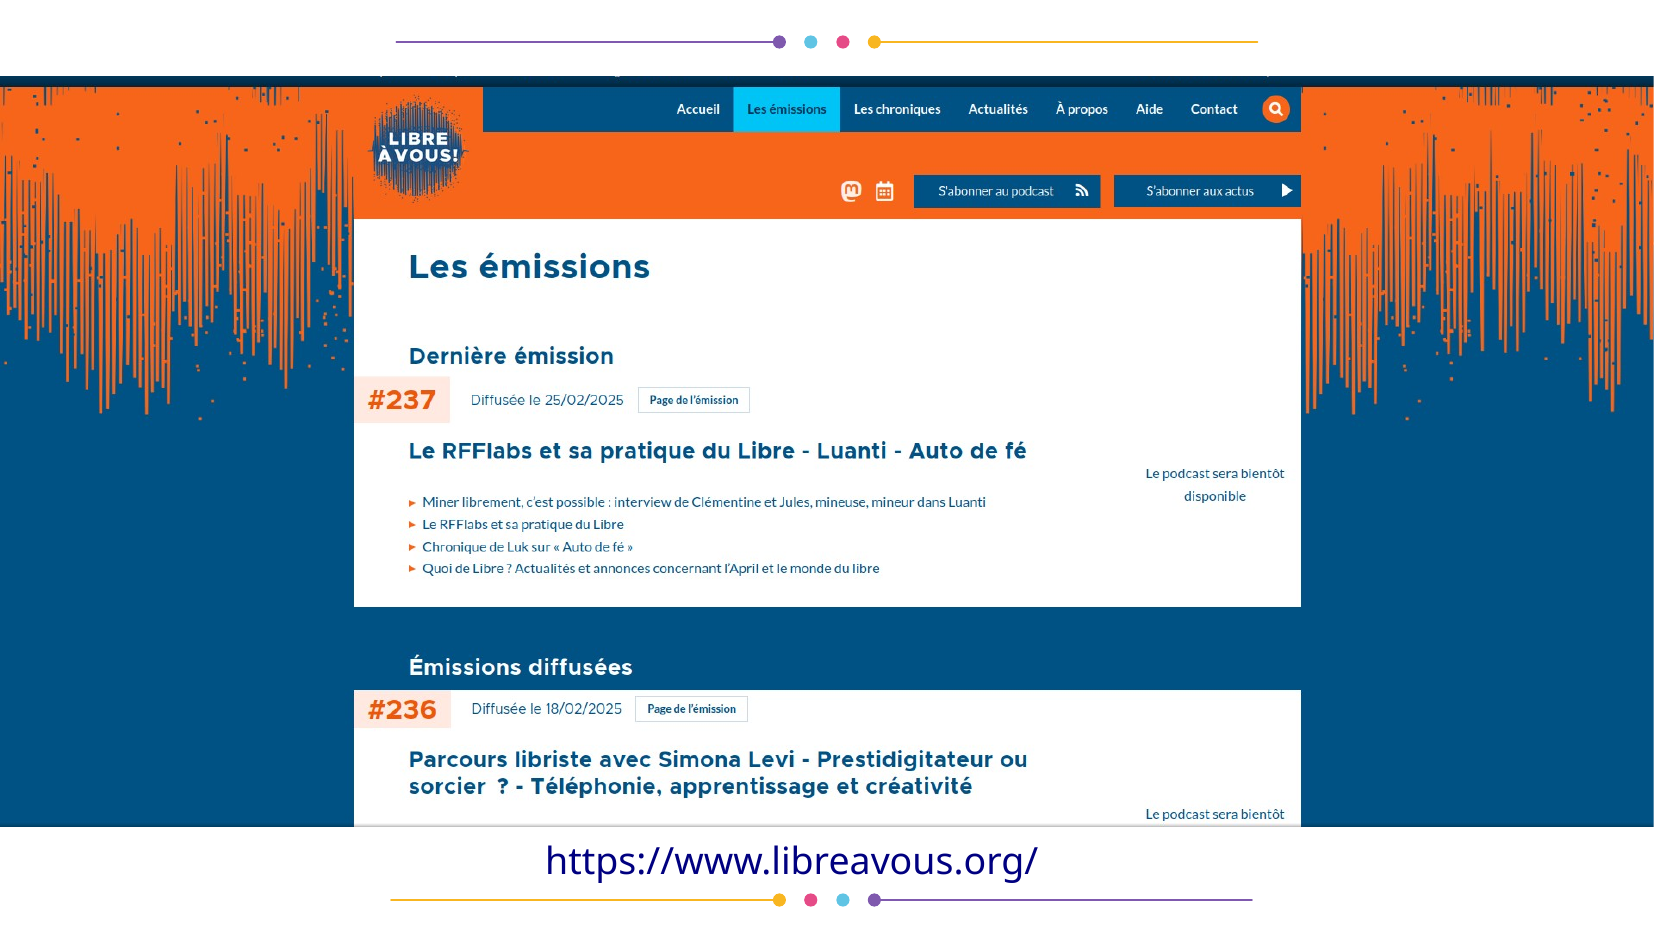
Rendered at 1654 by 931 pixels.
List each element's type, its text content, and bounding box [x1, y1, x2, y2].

picture [529, 76, 546, 83]
picture [548, 76, 561, 83]
text_box https://www.libreavous.org/ [530, 826, 1063, 893]
picture [1245, 76, 1264, 83]
picture [0, 76, 1654, 827]
picture [563, 76, 623, 83]
picture [624, 76, 727, 83]
